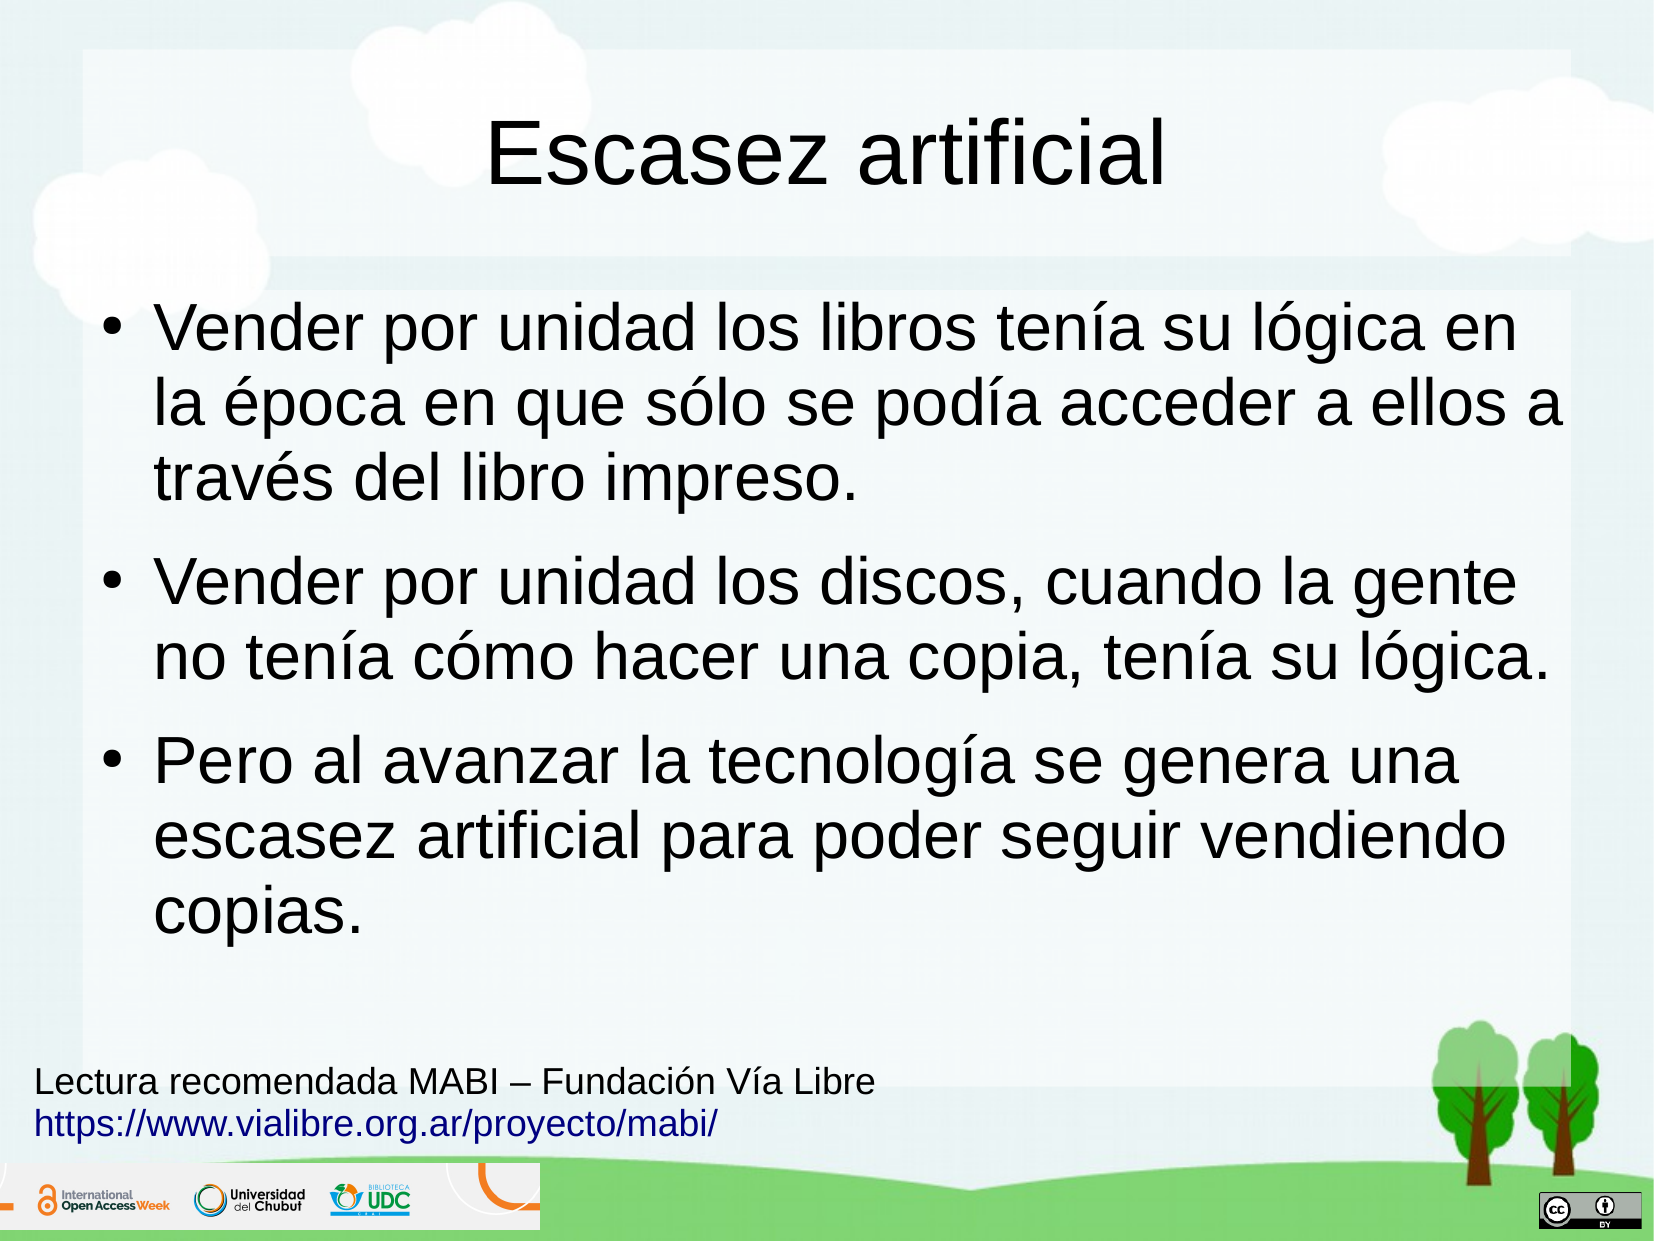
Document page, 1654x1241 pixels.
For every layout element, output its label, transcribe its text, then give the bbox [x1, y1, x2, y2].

list Vender por unidad los libros tenía su lógica en la época en que sólo se podía acceder a ellos a través del libro impreso. Vender por unidad los discos, cuando la gente no tenía cómo hacer una copia, tenía su lógica. Pero al avanzar la tecnología se genera una escasez artificial para poder seguir vendiendo copias. [82, 290, 1571, 1087]
title Escasez artificial [82, 49, 1571, 257]
text_box Lectura recomendada MABI – Fundación Vía Librehttps://www.vialibre.org.ar/proyecto/mabi/ [19, 1052, 1441, 1152]
picture [0, 0, 1654, 1241]
